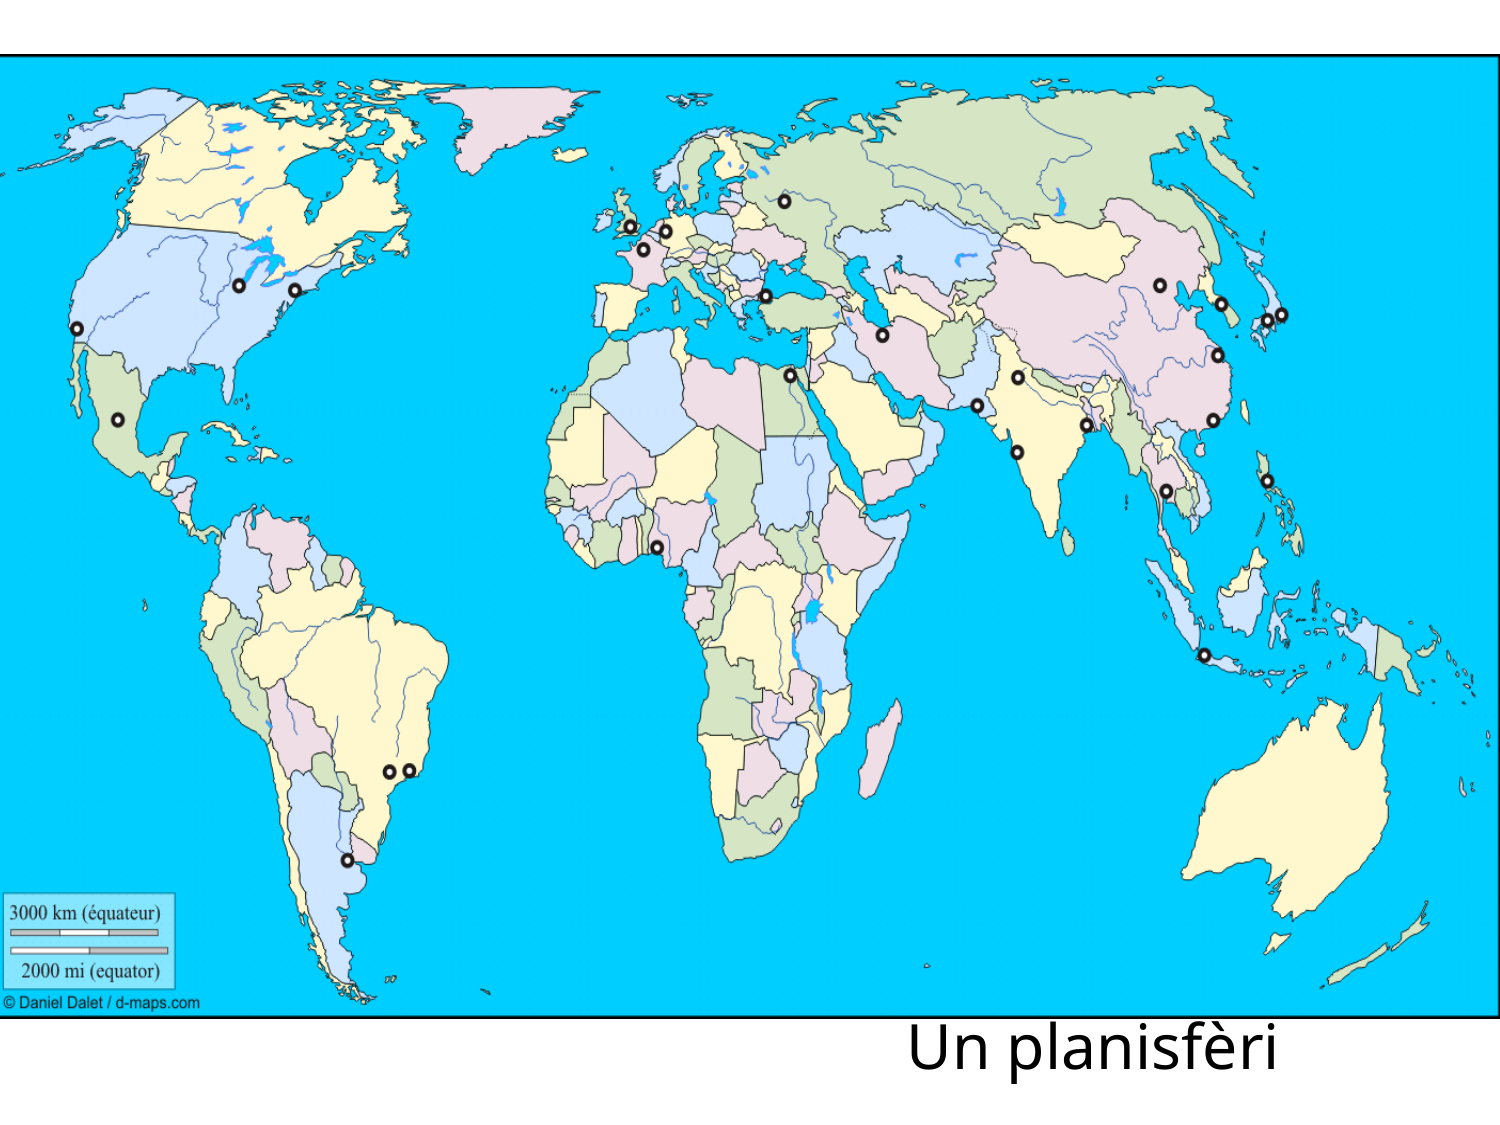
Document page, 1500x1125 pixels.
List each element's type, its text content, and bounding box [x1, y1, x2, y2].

picture [1182, 695, 1390, 919]
picture [922, 84, 933, 89]
picture [695, 320, 707, 328]
picture [4, 894, 174, 988]
picture [1337, 617, 1420, 695]
picture [1225, 227, 1234, 234]
picture [1265, 934, 1289, 954]
picture [797, 100, 827, 121]
picture [1288, 500, 1293, 508]
picture [118, 211, 125, 228]
picture [1269, 602, 1288, 648]
picture [318, 117, 327, 123]
picture [1252, 273, 1288, 337]
picture [1392, 916, 1427, 950]
picture [356, 107, 426, 163]
picture [202, 422, 249, 445]
picture [339, 82, 349, 88]
picture [29, 89, 448, 1004]
picture [1460, 780, 1465, 796]
picture [1275, 590, 1299, 600]
picture [286, 84, 322, 96]
picture [1241, 246, 1263, 267]
picture [615, 189, 640, 237]
picture [1032, 80, 1051, 86]
picture [1328, 944, 1388, 984]
picture [1417, 641, 1436, 656]
picture [1257, 452, 1273, 491]
picture [314, 82, 323, 87]
picture [1196, 444, 1204, 456]
picture [1287, 673, 1304, 688]
picture [1283, 525, 1303, 555]
picture [356, 93, 396, 104]
picture [898, 82, 915, 86]
picture [370, 80, 589, 175]
picture [859, 700, 902, 798]
picture [673, 299, 679, 313]
picture [1252, 333, 1265, 350]
picture [1197, 648, 1241, 673]
picture [344, 103, 360, 109]
picture [1218, 548, 1267, 636]
picture [546, 86, 1253, 862]
picture [334, 141, 354, 153]
picture [116, 188, 123, 197]
picture [256, 91, 315, 120]
picture [669, 96, 690, 107]
picture [595, 209, 614, 231]
text_box Un planisfèri [891, 999, 1436, 1090]
picture [554, 148, 587, 162]
picture [324, 103, 337, 110]
picture [1146, 560, 1204, 650]
picture [253, 447, 278, 462]
picture [1241, 401, 1248, 422]
picture [1062, 529, 1074, 555]
picture [1273, 488, 1281, 495]
picture [1332, 609, 1346, 624]
picture [1313, 586, 1318, 598]
